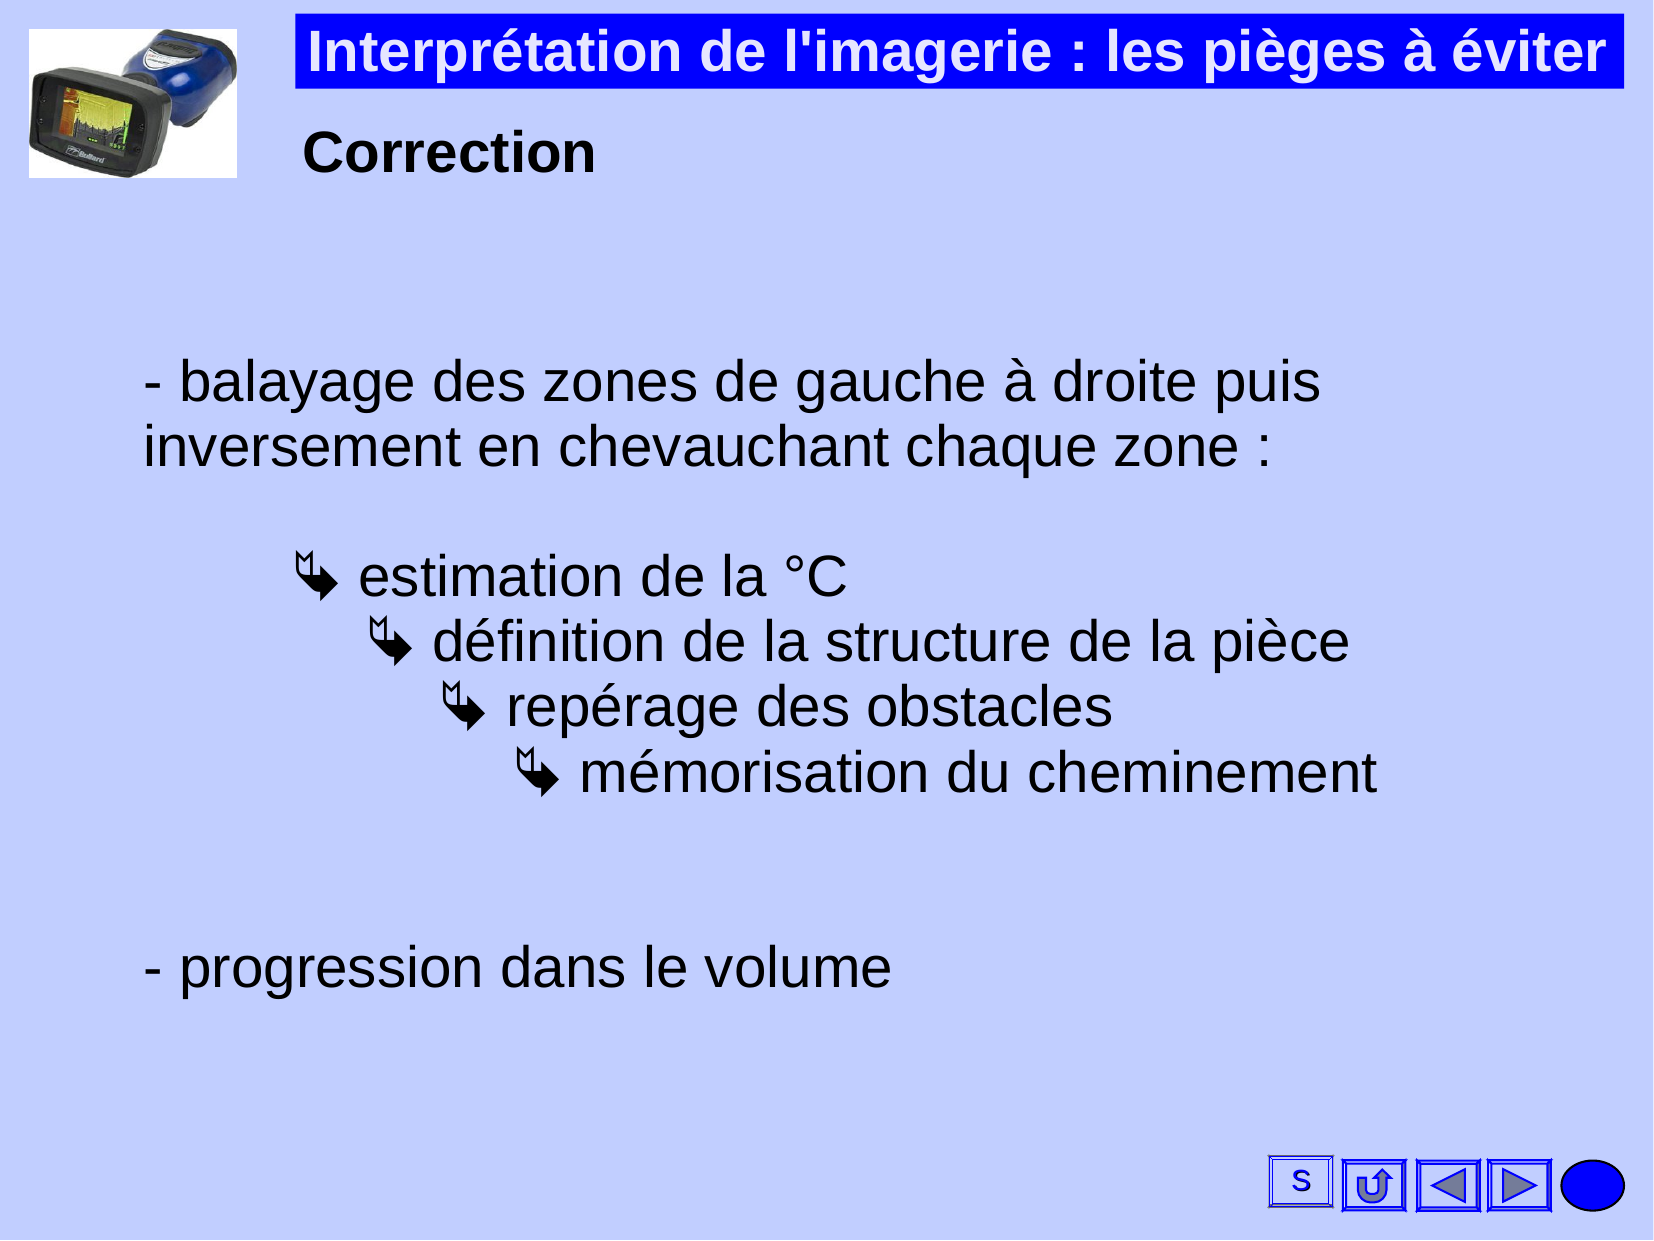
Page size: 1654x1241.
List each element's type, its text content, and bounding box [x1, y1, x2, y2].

picture [29, 29, 237, 178]
text_box [1561, 1160, 1625, 1211]
text_box Interprétation de l'imagerie : les pièges à éviter [295, 13, 1625, 89]
text_box - balayage des zones de gauche à droite puis inversement en chevauchant chaque zone :  estimation de la °C  définition de la structure de la pièce  repérage des obstacles  mémorisation du cheminement - progression dans le volume [128, 341, 1565, 1004]
text_box Correction [287, 112, 613, 193]
